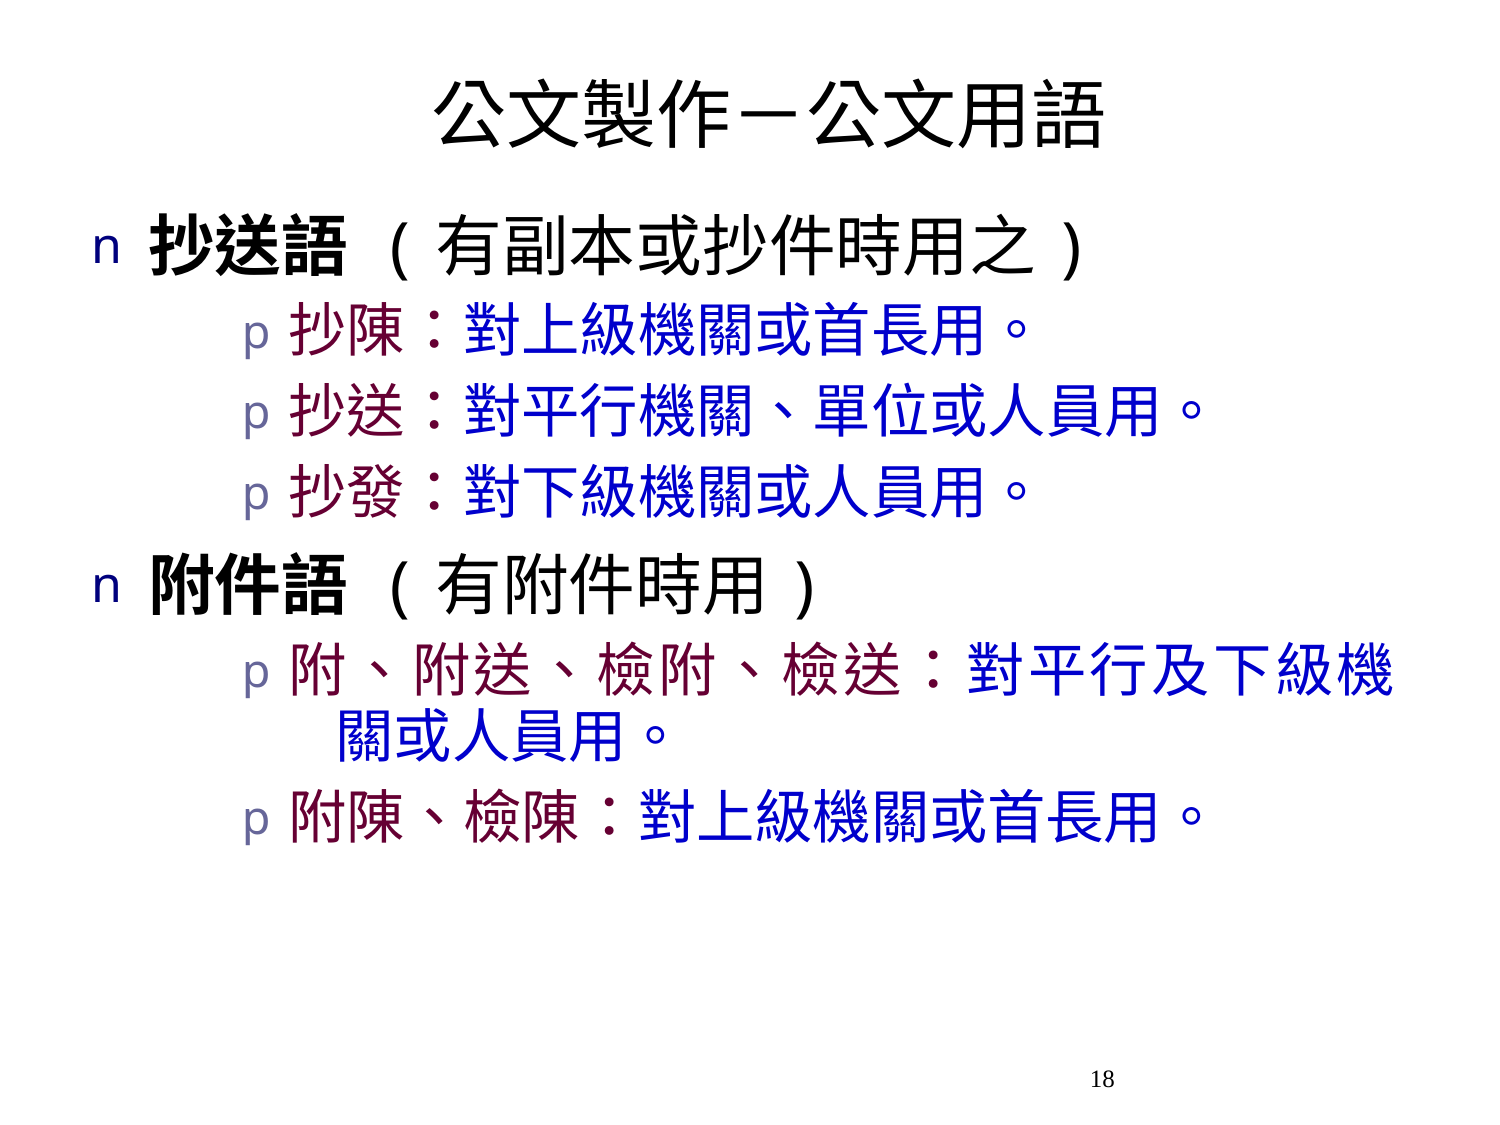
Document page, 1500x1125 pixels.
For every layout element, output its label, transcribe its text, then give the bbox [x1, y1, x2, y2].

list 抄送語 (有副本或抄件時用之) 抄陳：對上級機關或首長用。 抄送：對平行機關、單位或人員用。 抄發：對下級機關或人員用。 附件語 (有附件時用) 附、附送、檢附、檢送：對平行及下級機關或人員用。 附陳、檢陳：對上級機關或首長用。 [76, 196, 1410, 941]
title 公文製作－公文用語 [171, 0, 1366, 196]
text_box [1074, 1025, 1426, 1101]
